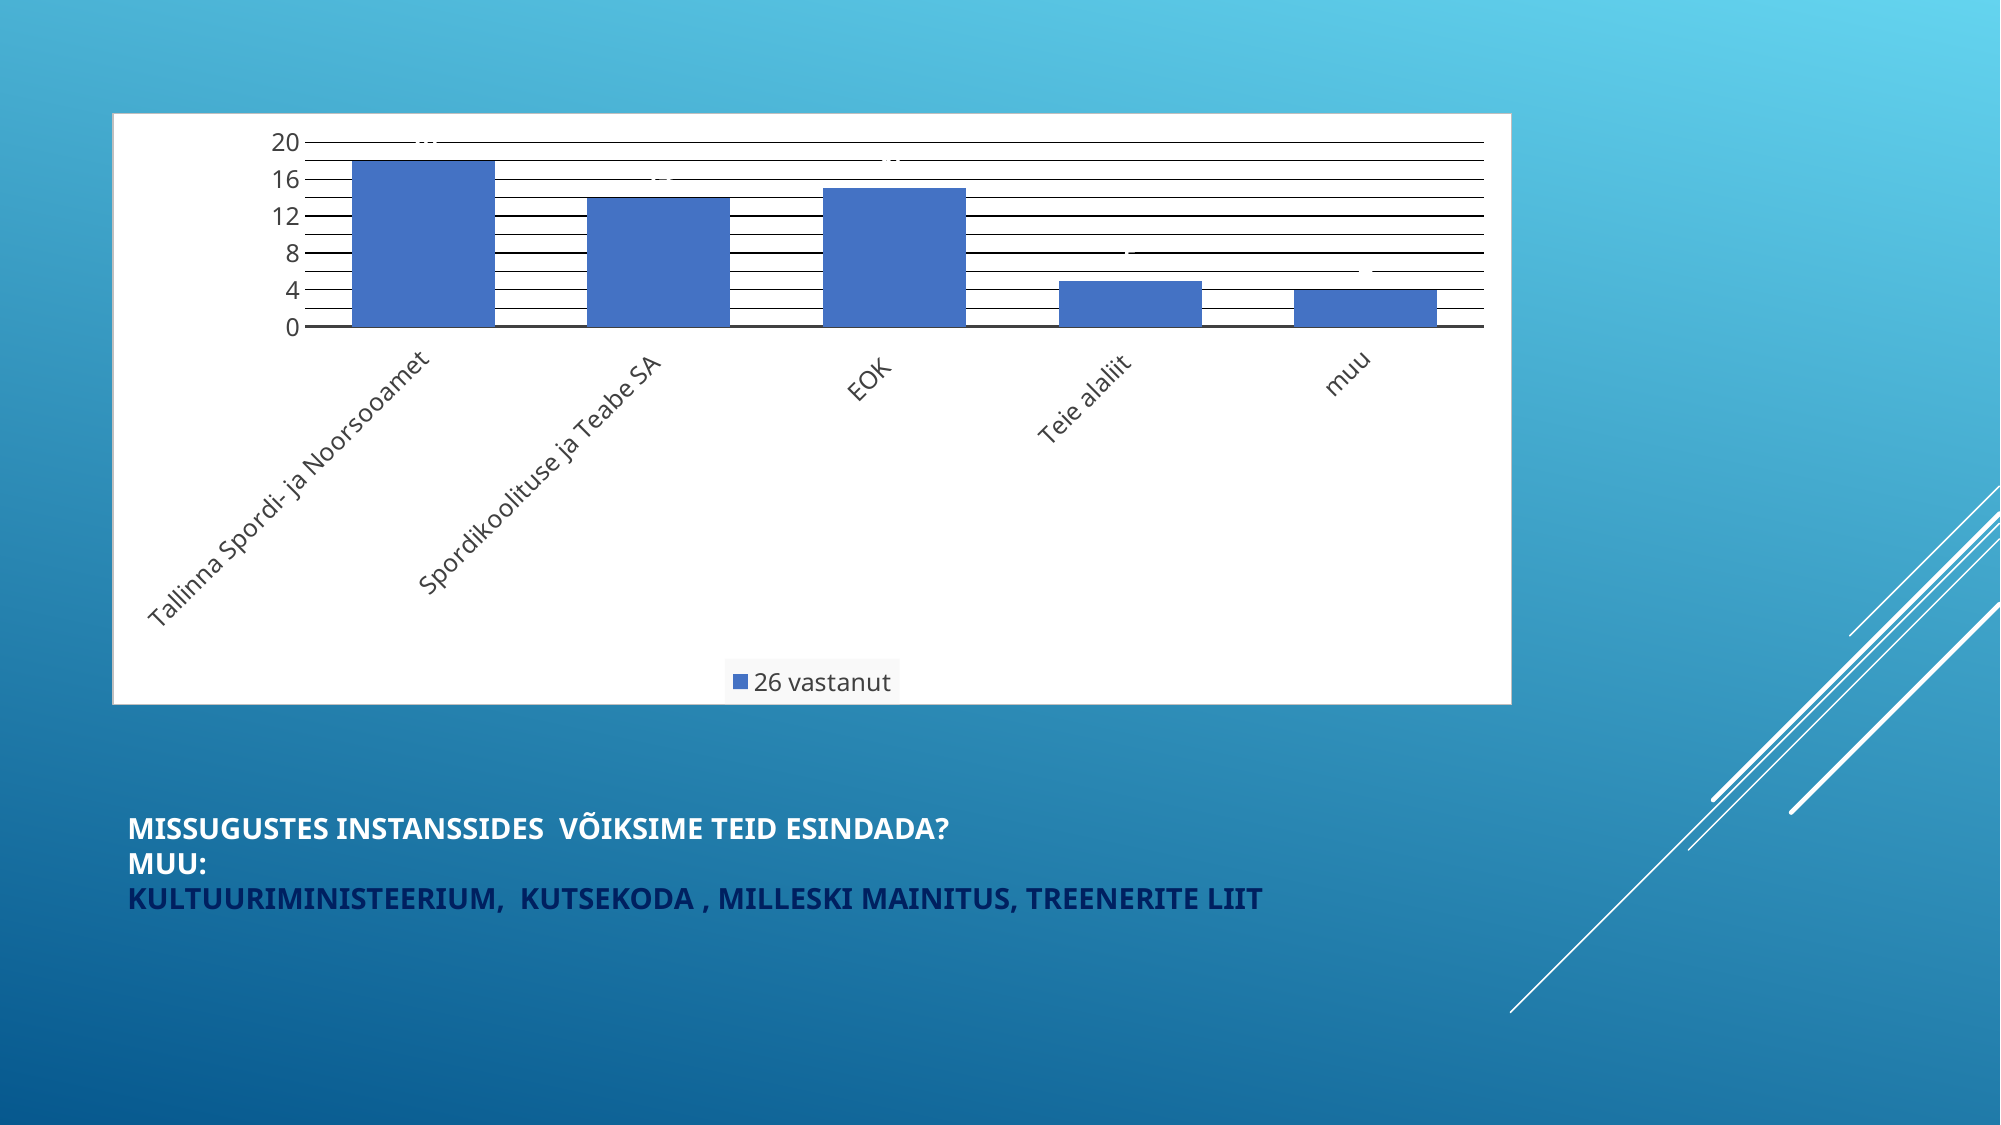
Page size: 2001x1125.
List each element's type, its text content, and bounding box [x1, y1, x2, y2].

title Missugustes instanssides võiksime Teid esindada? MUU: Kultuuriministeerium, Kutsekoda , MILLESKI MAINITUS, TREENERITE LIIT [112, 736, 1513, 1125]
chart [112, 112, 1513, 706]
